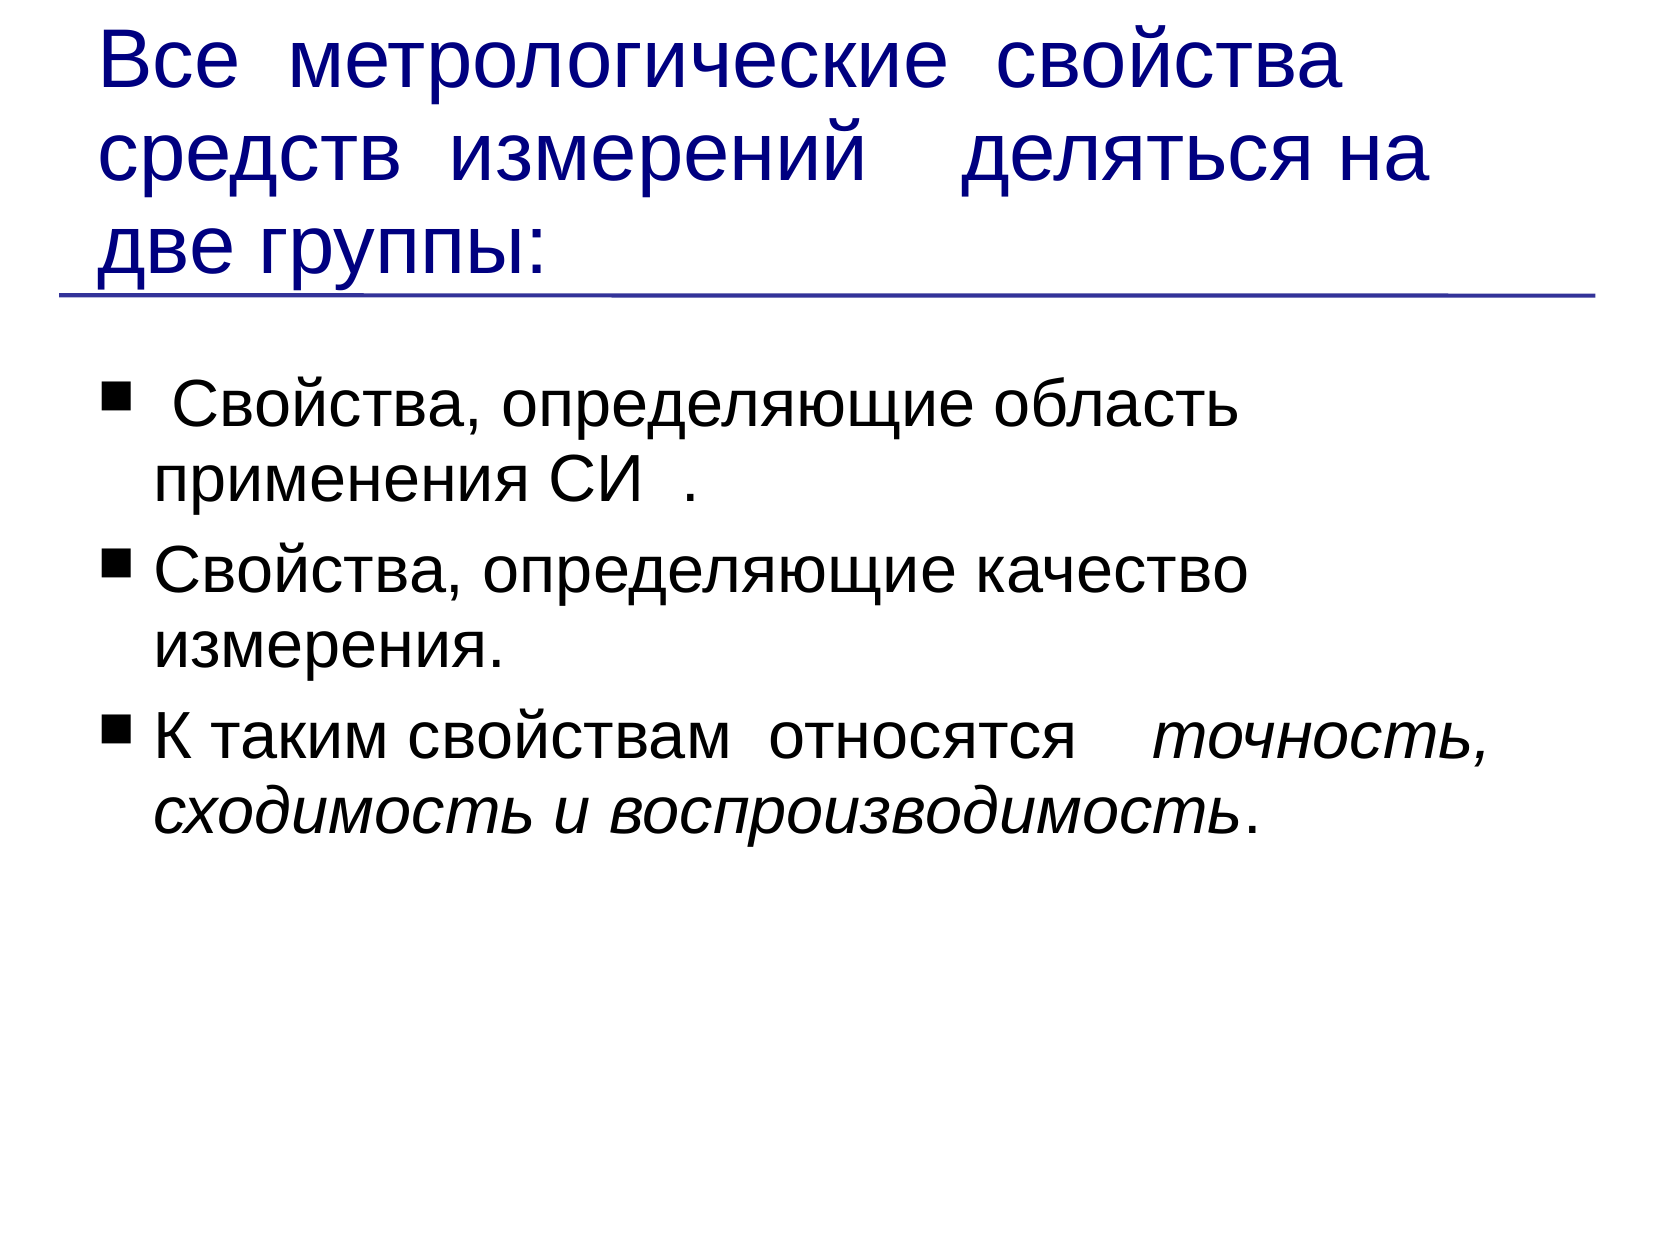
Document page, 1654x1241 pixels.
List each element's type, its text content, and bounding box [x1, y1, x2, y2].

list Свойства, определяющие область применения СИ . Свойства, определяющие качество измерения. К таким свойствам относятся точность, сходимость и воспроизводимость. [82, 358, 1571, 1061]
title Все метрологические свойства средств измерений деляться на две группы: [82, 4, 1571, 293]
